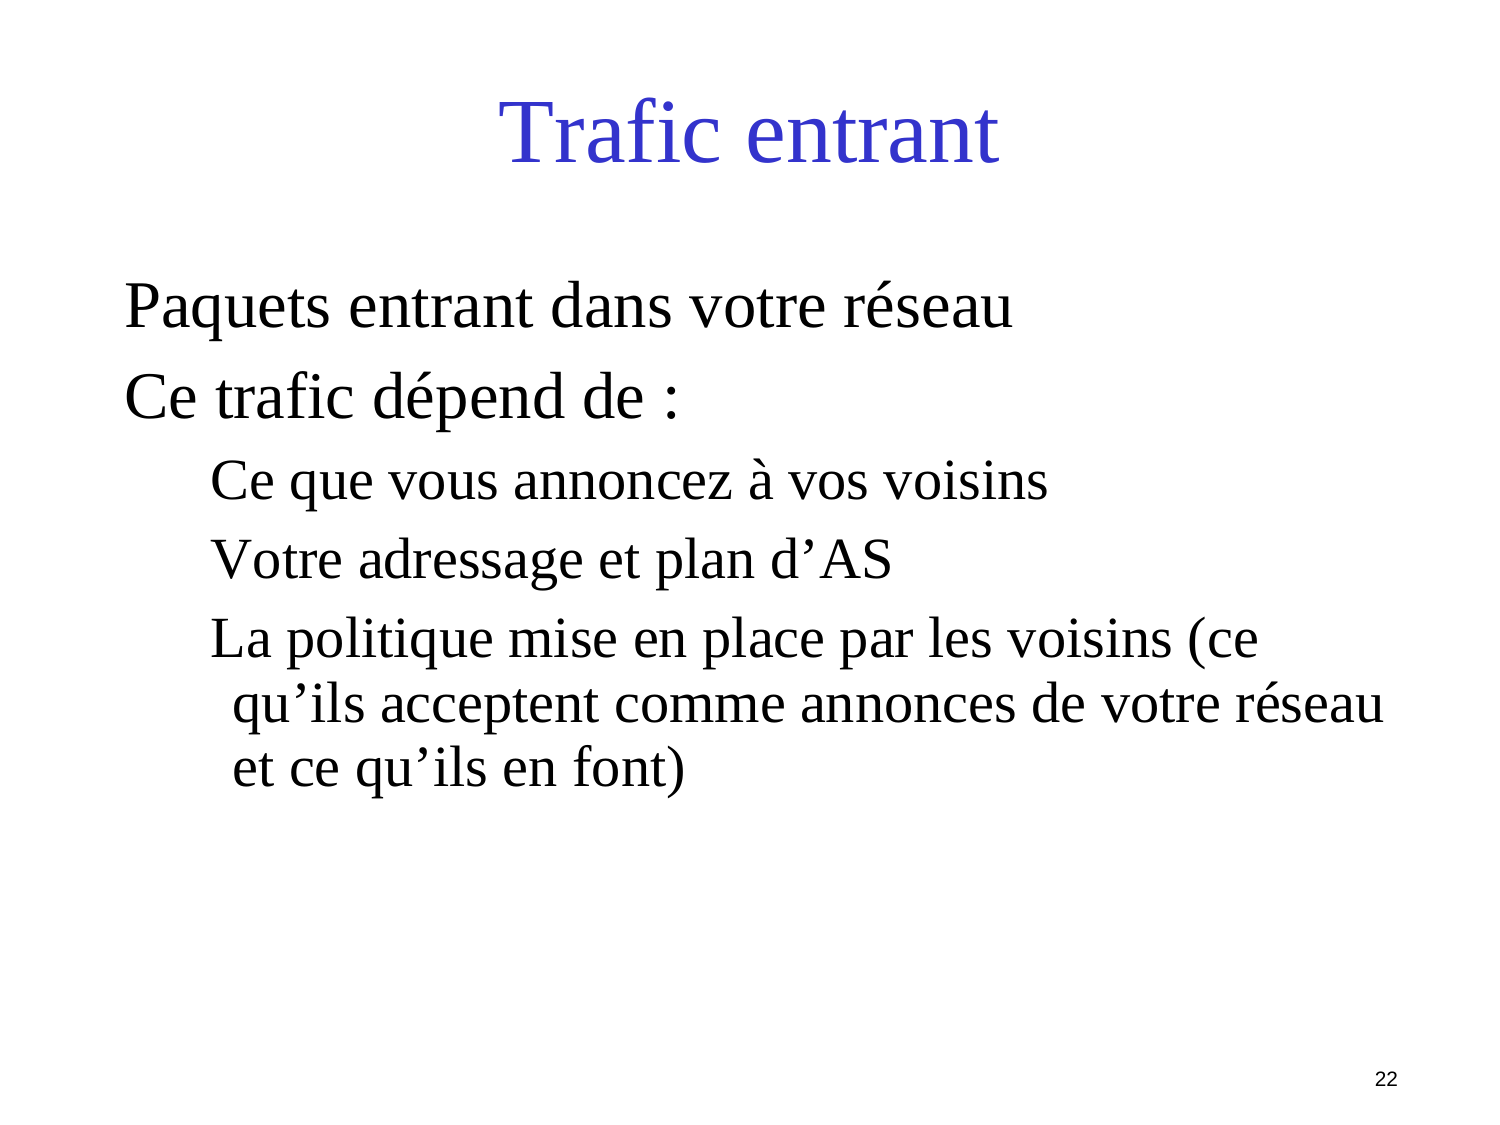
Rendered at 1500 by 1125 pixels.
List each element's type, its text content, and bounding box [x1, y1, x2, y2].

list Paquets entrant dans votre réseau Ce trafic dépend de : Ce que vous annoncez à vos voisins Votre adressage et plan d’AS La politique mise en place par les voisins (ce qu’ils acceptent comme annonces de votre réseau et ce qu’ils en font) [112, 262, 1413, 1026]
title Trafic entrant [112, 37, 1388, 226]
